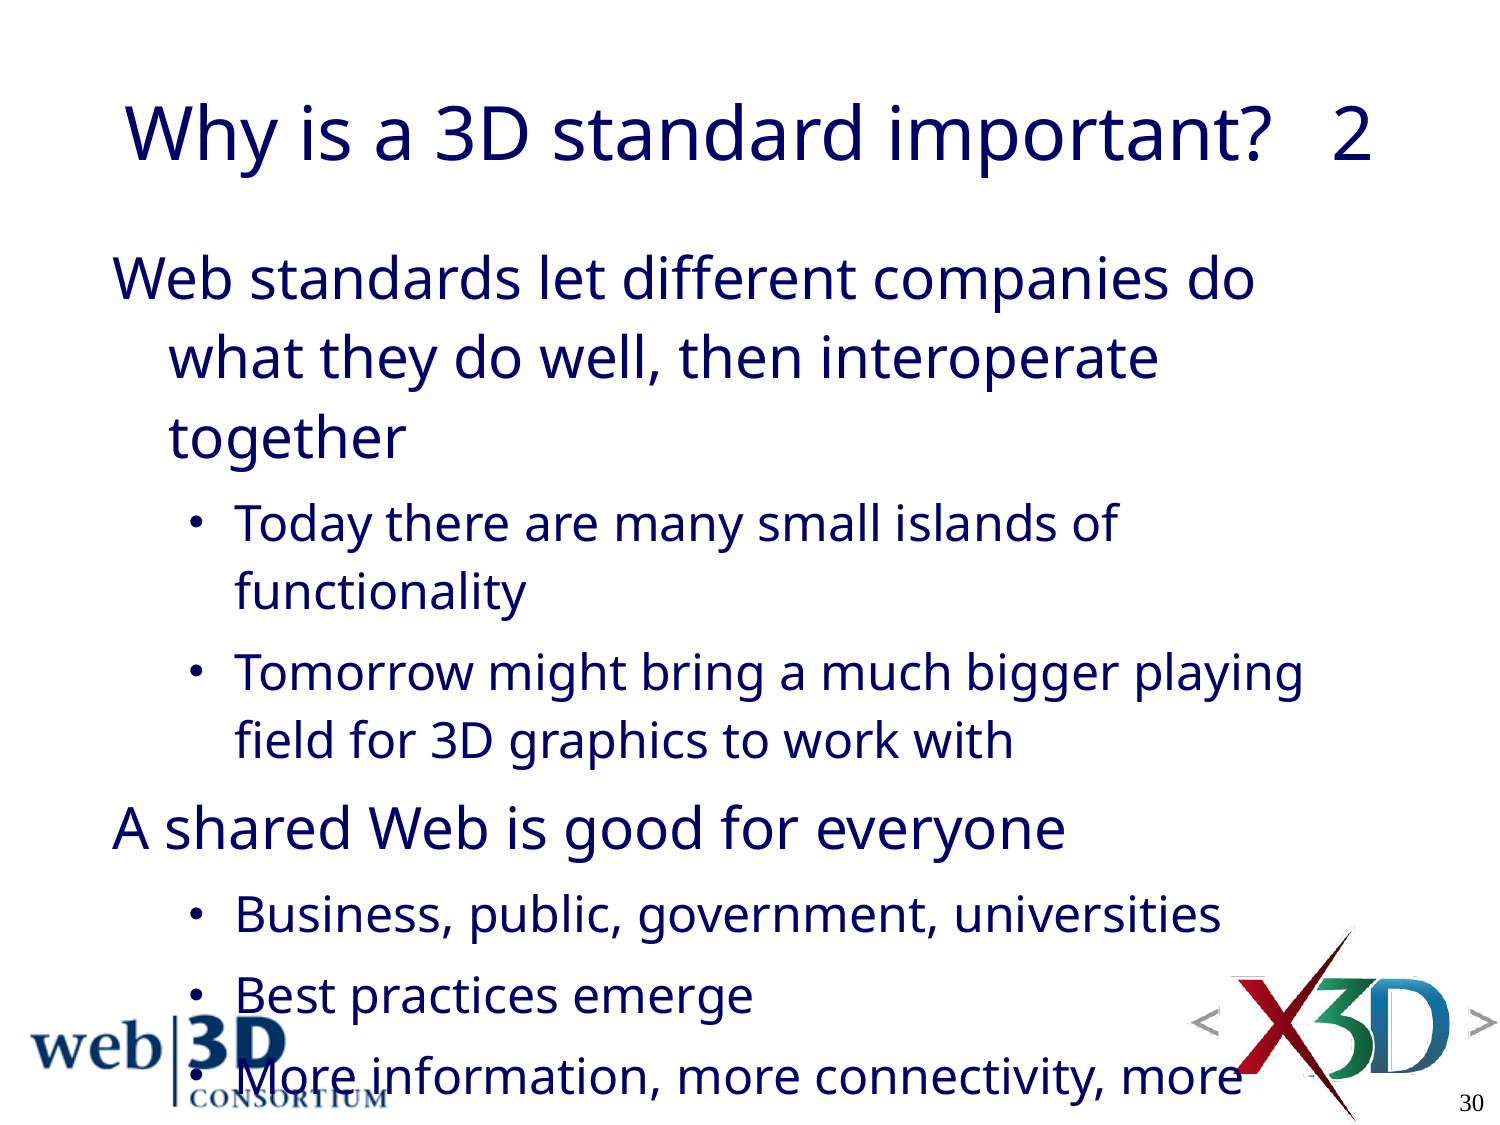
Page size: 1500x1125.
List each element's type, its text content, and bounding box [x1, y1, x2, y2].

picture [243, 998, 259, 1009]
picture [407, 1000, 413, 1010]
list Web standards let different companies do what they do well, then interoperate together Today there are many small islands of functionality Tomorrow might bring a much bigger playing field for 3D graphics to work with A shared Web is good for everyone Business, public, government, universities Best practices emerge More information, more connectivity, more progress “A rising tide lifts all boats” [112, 237, 1388, 986]
picture [358, 998, 372, 1010]
picture [12, 998, 413, 1118]
picture [1187, 926, 1500, 1125]
title Why is a 3D standard important? 2 [112, 37, 1388, 225]
